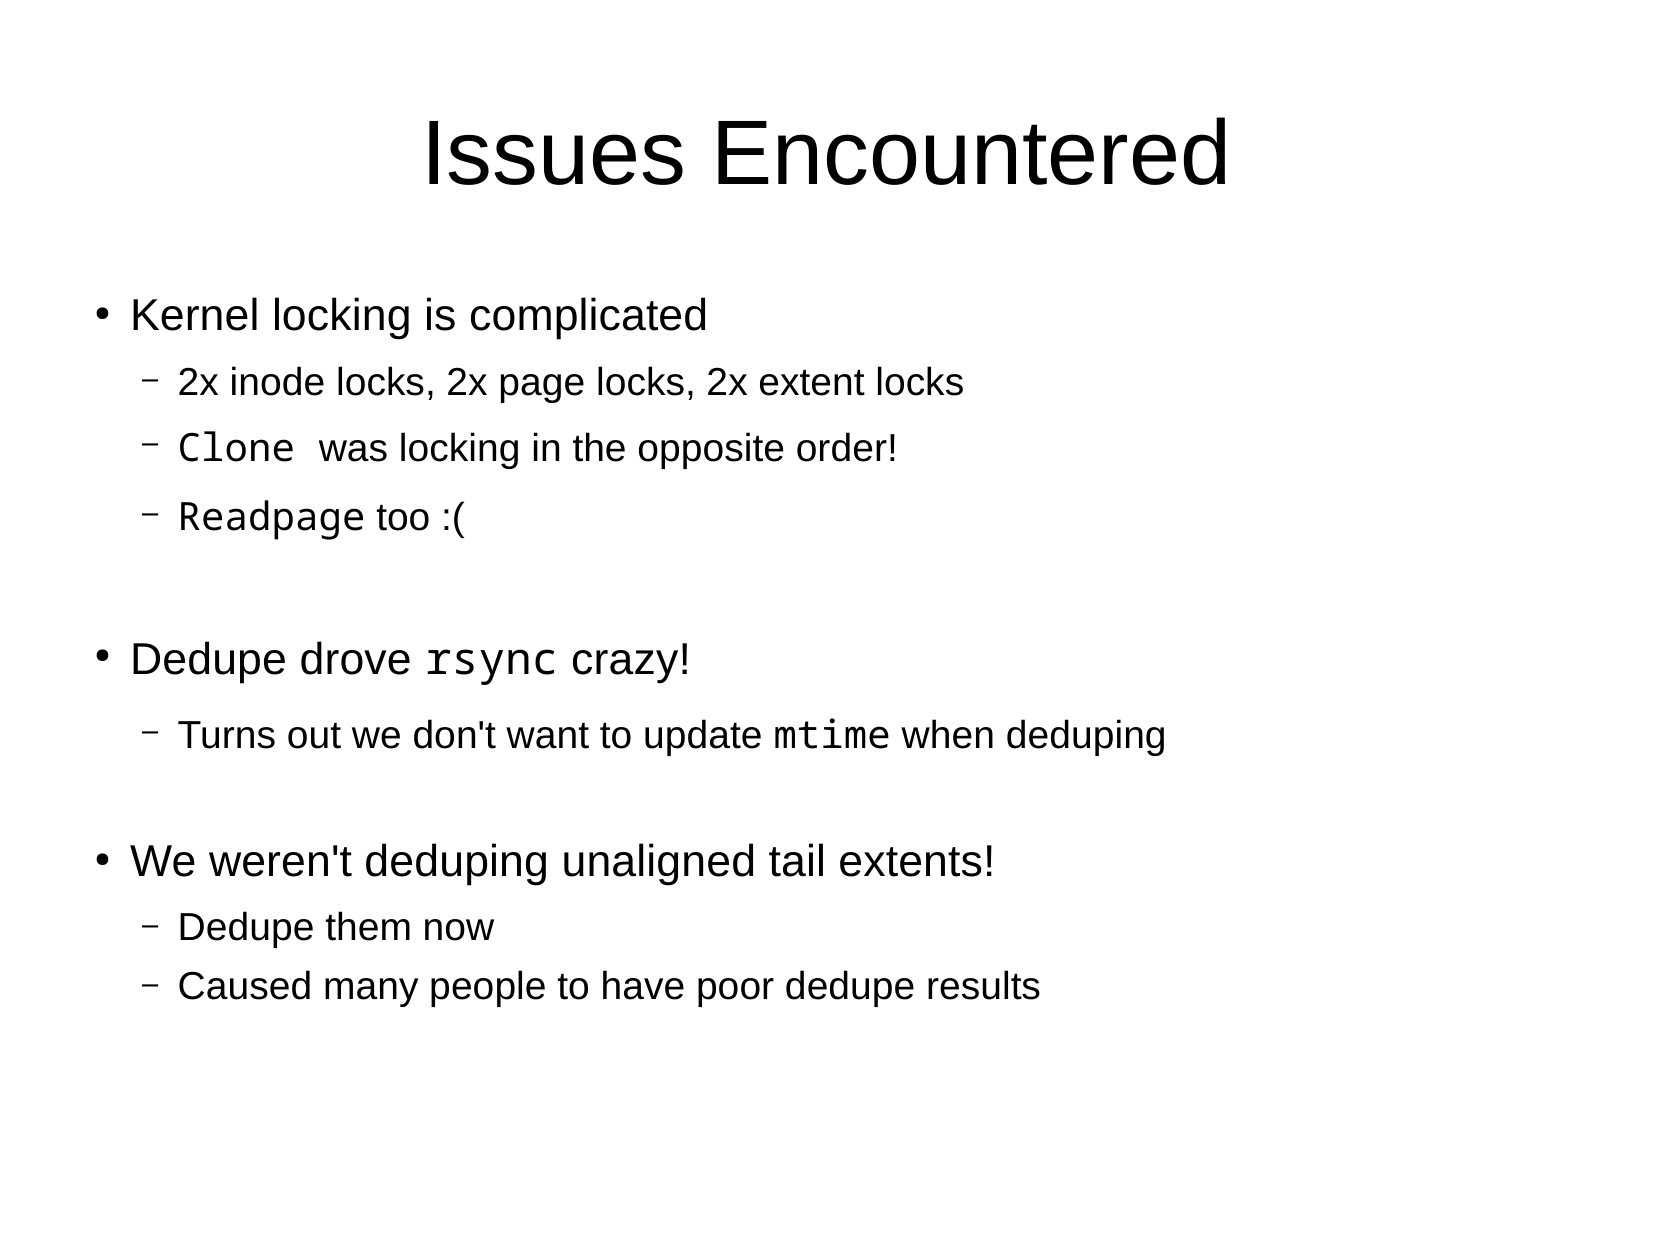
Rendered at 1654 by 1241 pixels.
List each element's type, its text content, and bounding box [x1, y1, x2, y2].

list Kernel locking is complicated 2x inode locks, 2x page locks, 2x extent locks Clone was locking in the opposite order! Readpage too :( Dedupe drove rsync crazy! Turns out we don't want to update mtime when deduping We weren't deduping unaligned tail extents! Dedupe them now Caused many people to have poor dedupe results [82, 290, 1571, 1010]
title Issues Encountered [82, 49, 1571, 257]
